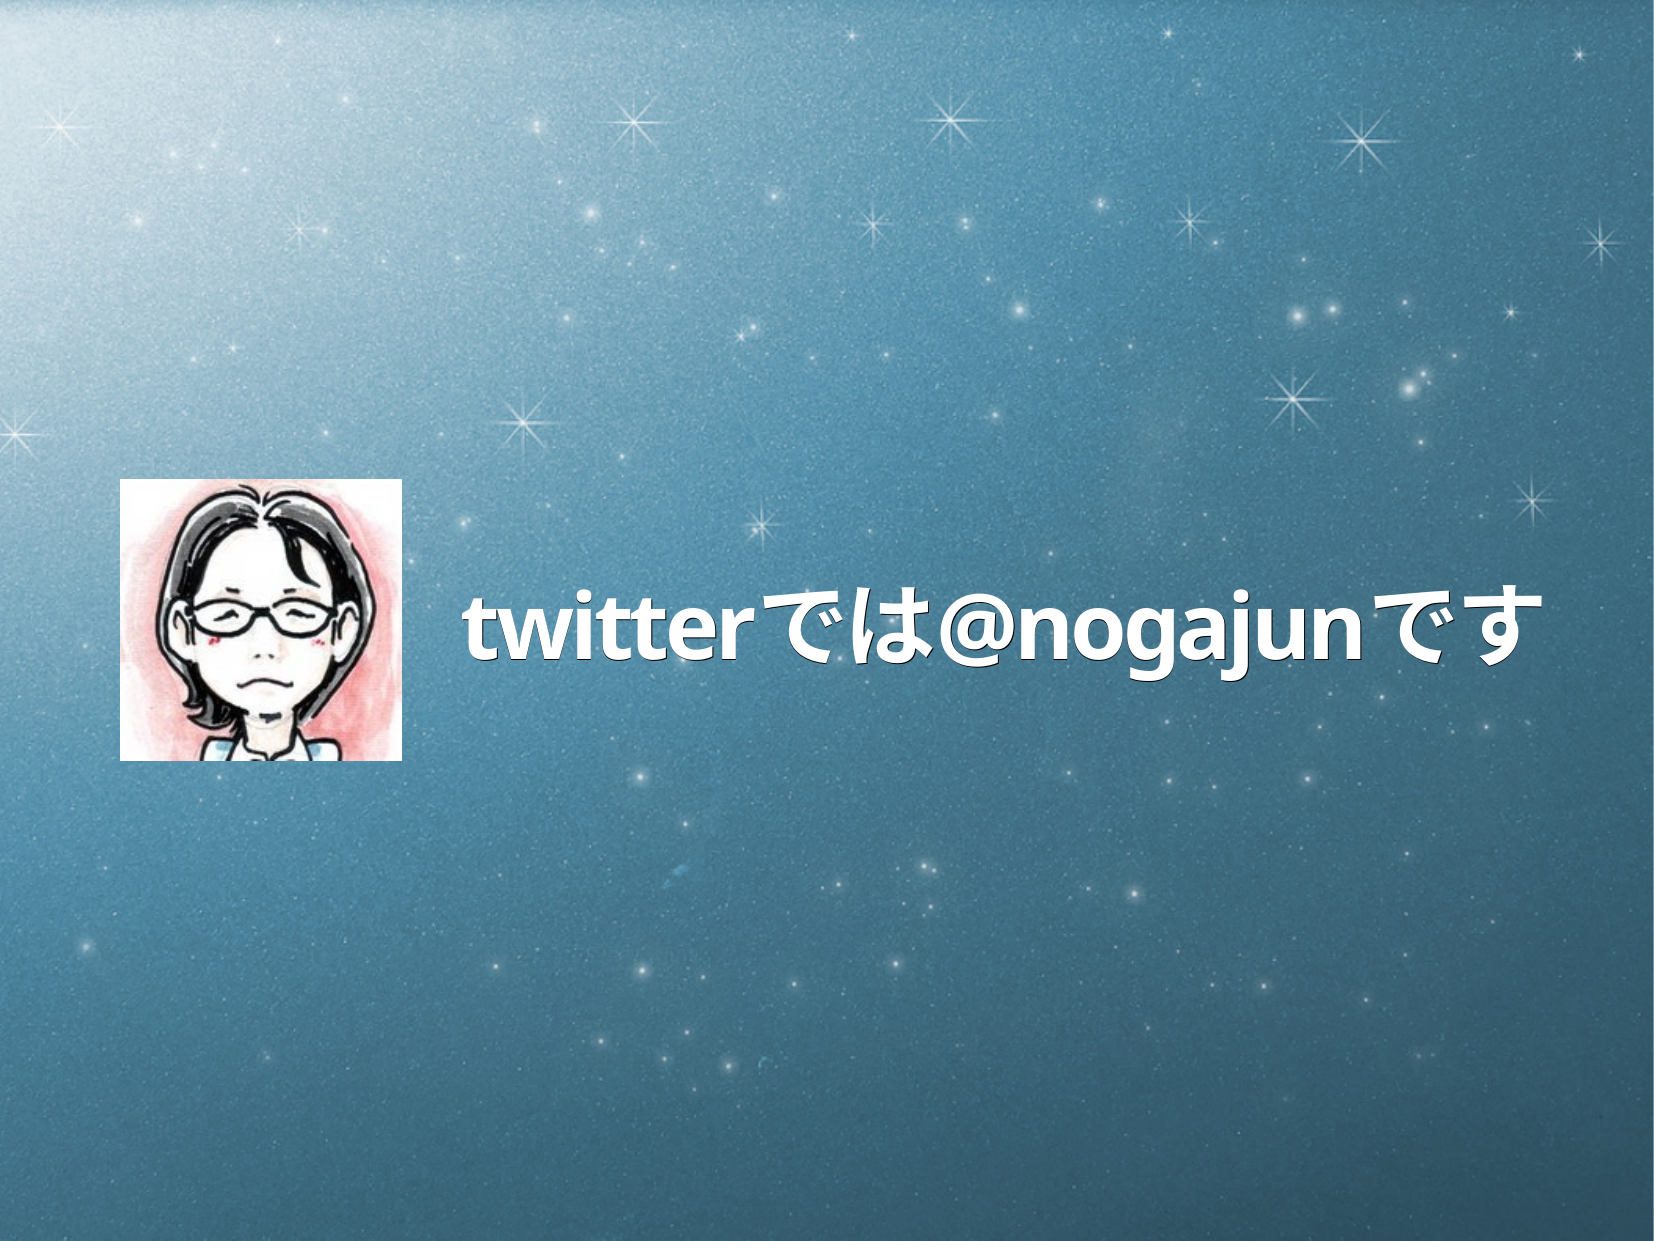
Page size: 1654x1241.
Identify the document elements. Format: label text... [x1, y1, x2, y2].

picture [0, 0, 1654, 1241]
title twitterでは@nogajunです [460, 516, 1654, 724]
